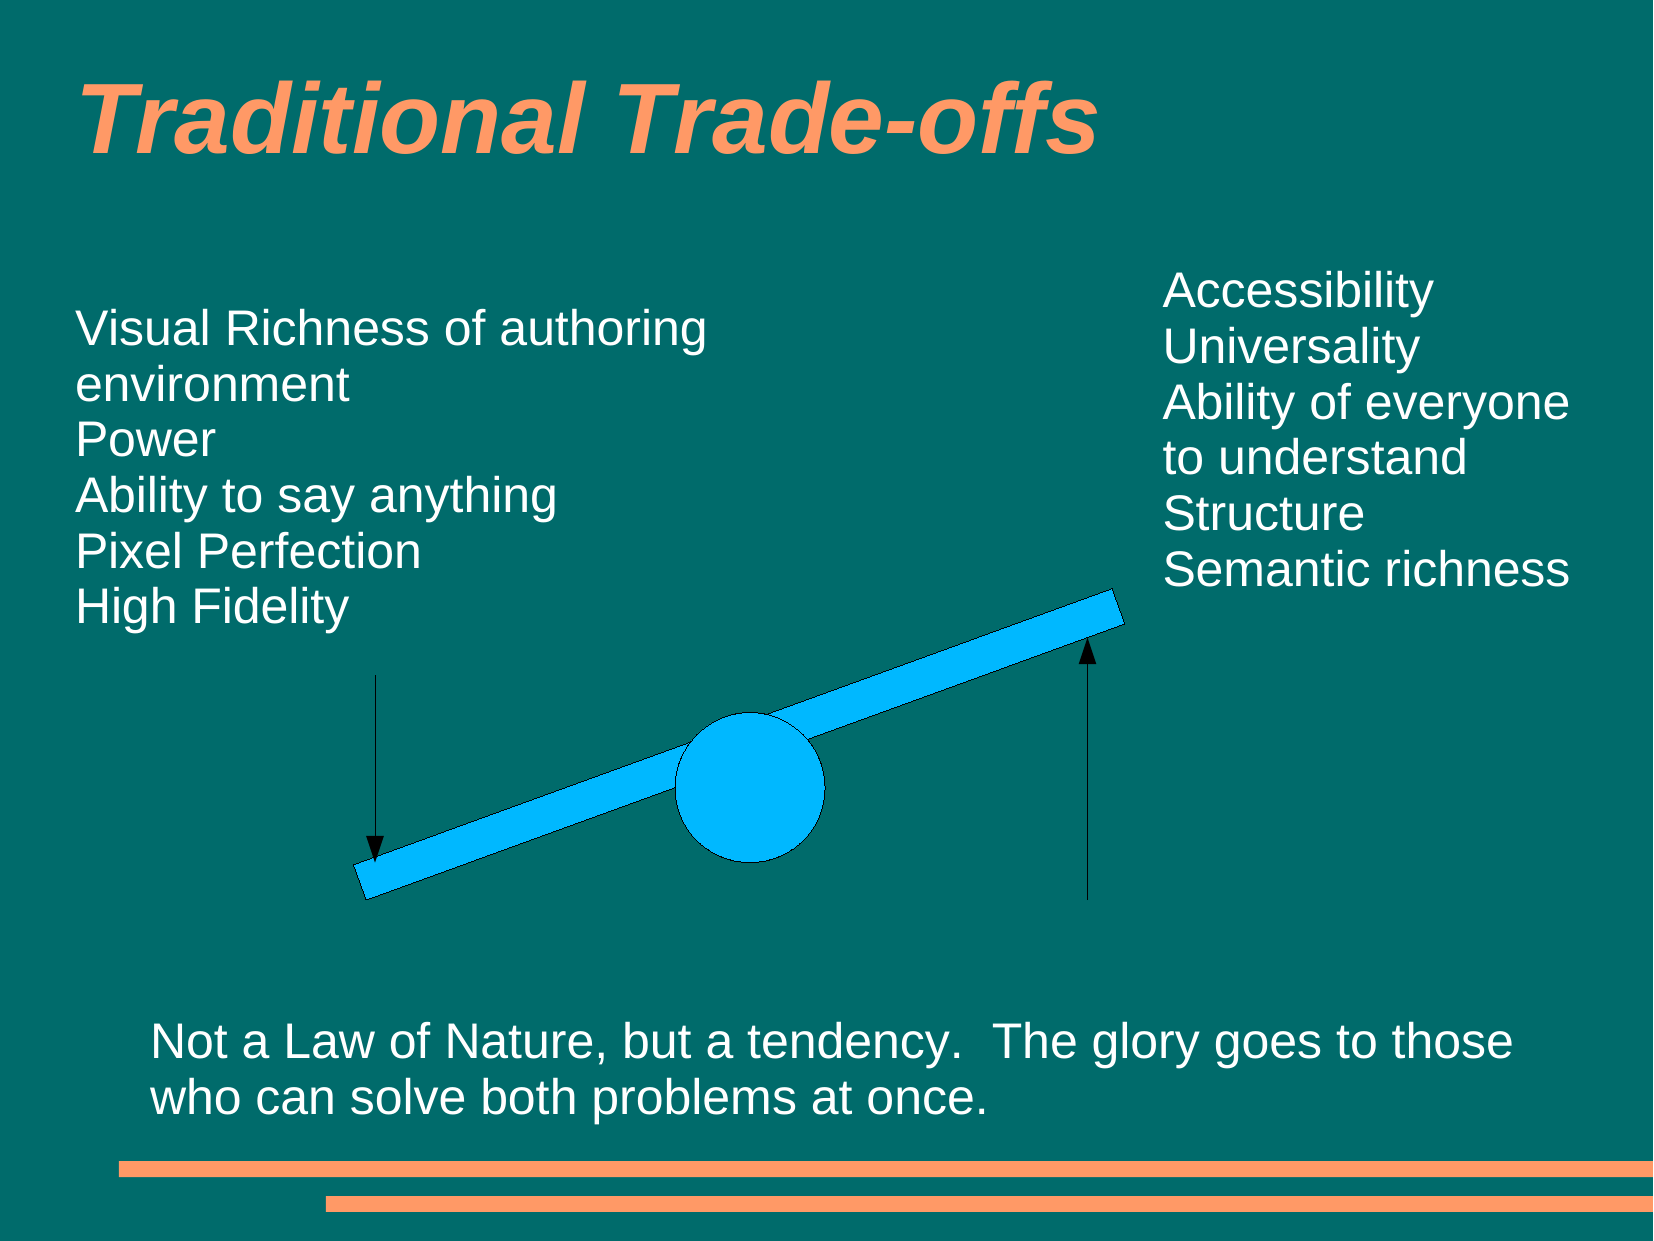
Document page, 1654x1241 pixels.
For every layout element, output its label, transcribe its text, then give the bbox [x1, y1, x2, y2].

text_box [353, 588, 1125, 900]
text_box Not a Law of Nature, but a tendency. The glory goes to those who can solve both problems at once. [150, 1013, 1516, 1126]
title Traditional Trade-offs [75, 15, 1576, 223]
text_box Visual Richness of authoring environment Power Ability to say anything Pixel Perfection High Fidelity [75, 300, 826, 635]
text_box Accessibility Universality Ability of everyone to understand Structure Semantic richness [1162, 262, 1616, 863]
